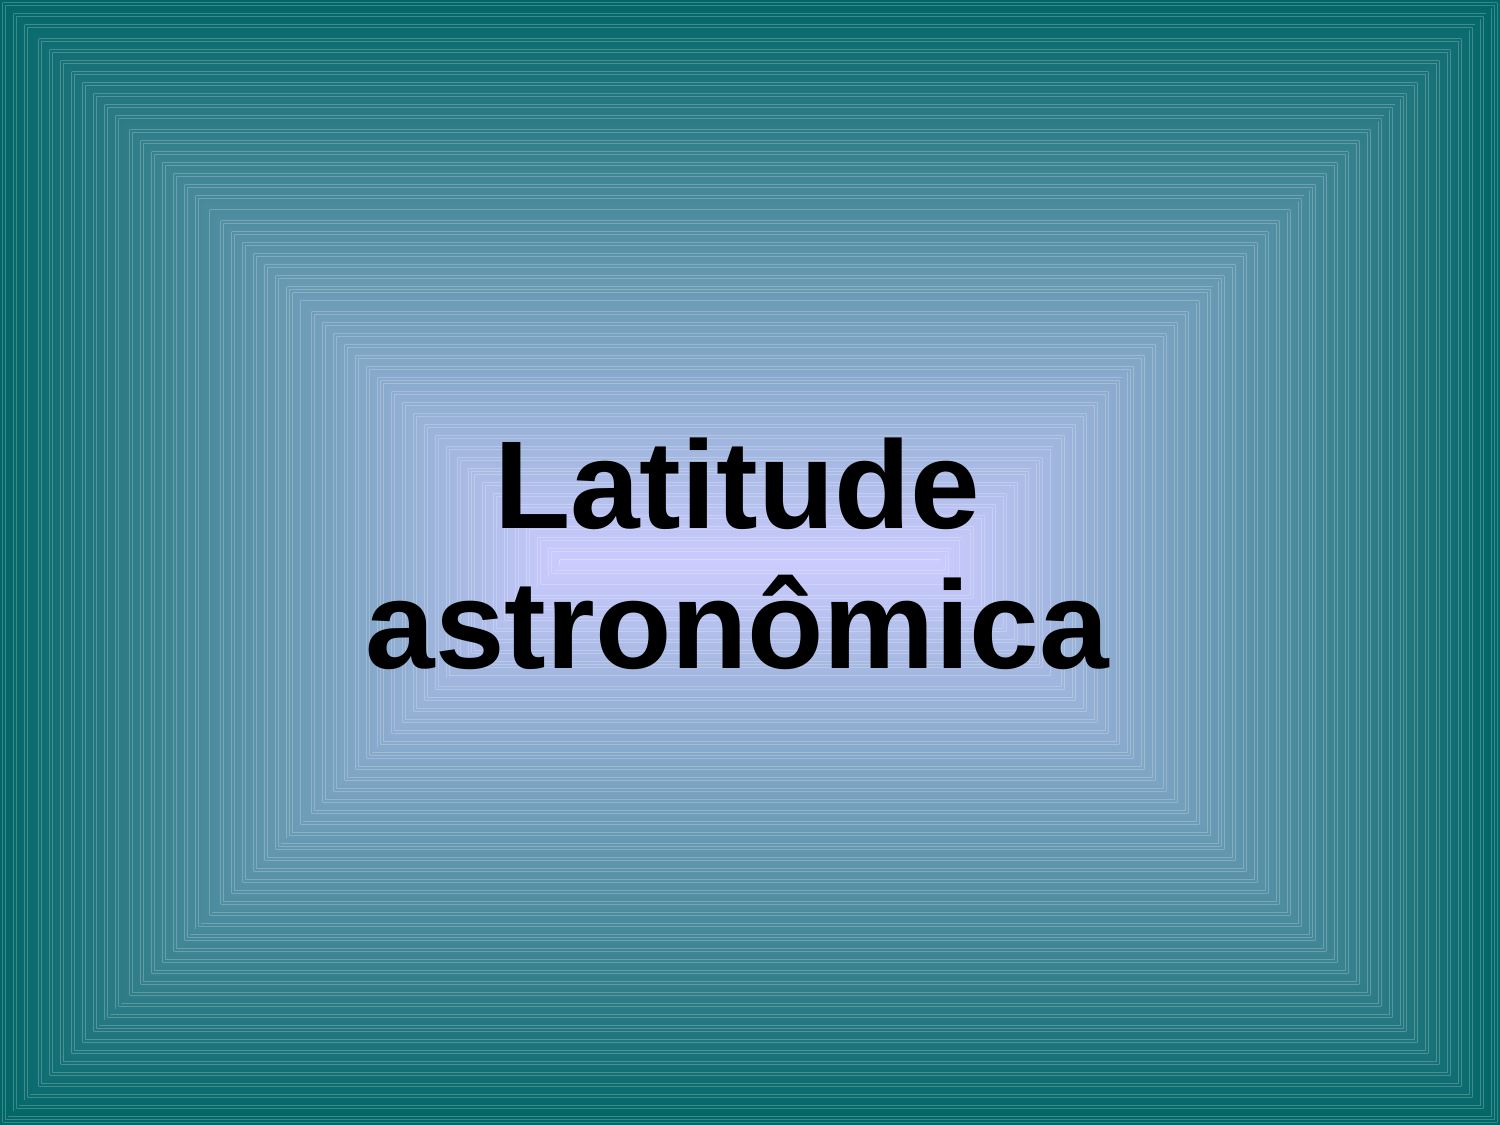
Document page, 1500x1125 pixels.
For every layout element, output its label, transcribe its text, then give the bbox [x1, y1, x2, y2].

title Latitude astronômica [312, 386, 1163, 724]
